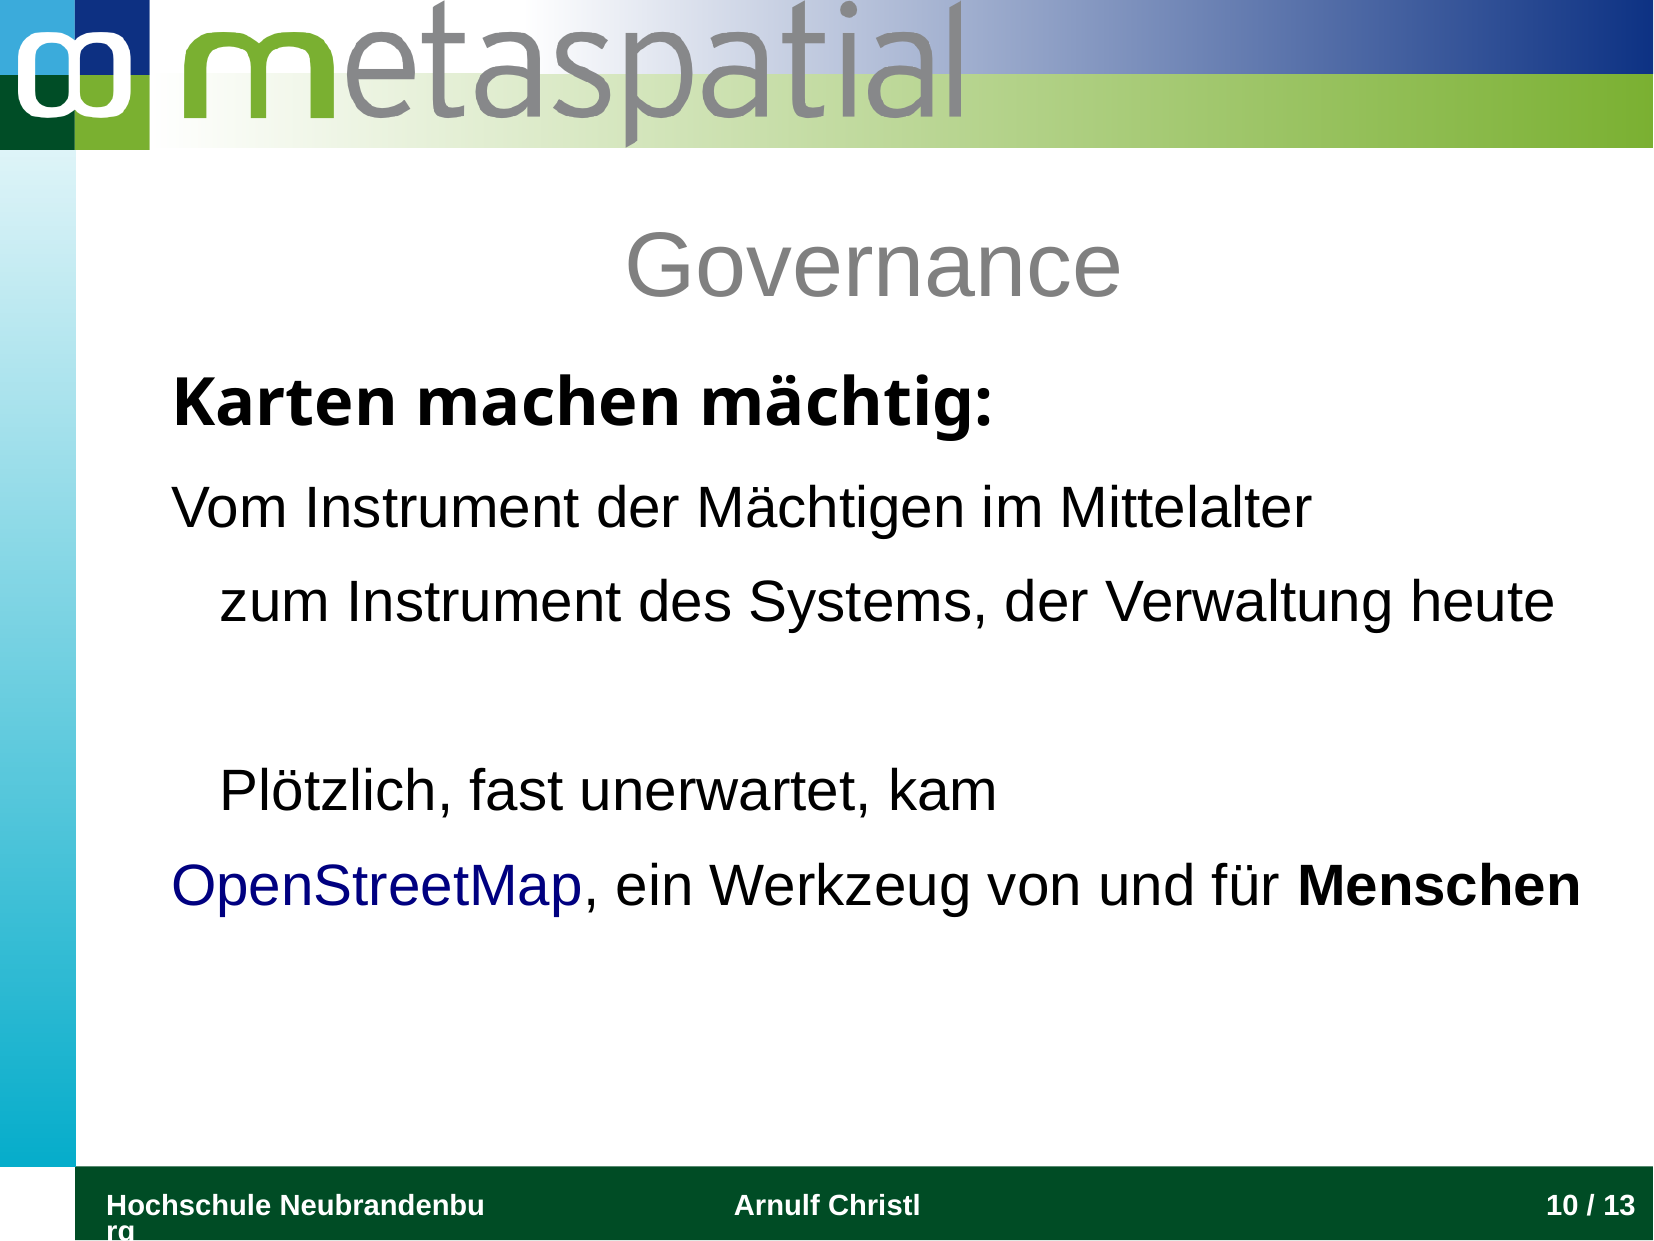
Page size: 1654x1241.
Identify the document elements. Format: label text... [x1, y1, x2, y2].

title Governance [177, 161, 1571, 354]
picture [0, 0, 961, 150]
list Karten machen mächtig: Vom Instrument der Mächtigen im Mittelalter zum Instrument des Systems, der Verwaltung heute Plötzlich, fast unerwartet, kam OpenStreetMap, ein Werkzeug von und für Menschen [171, 354, 1595, 1034]
